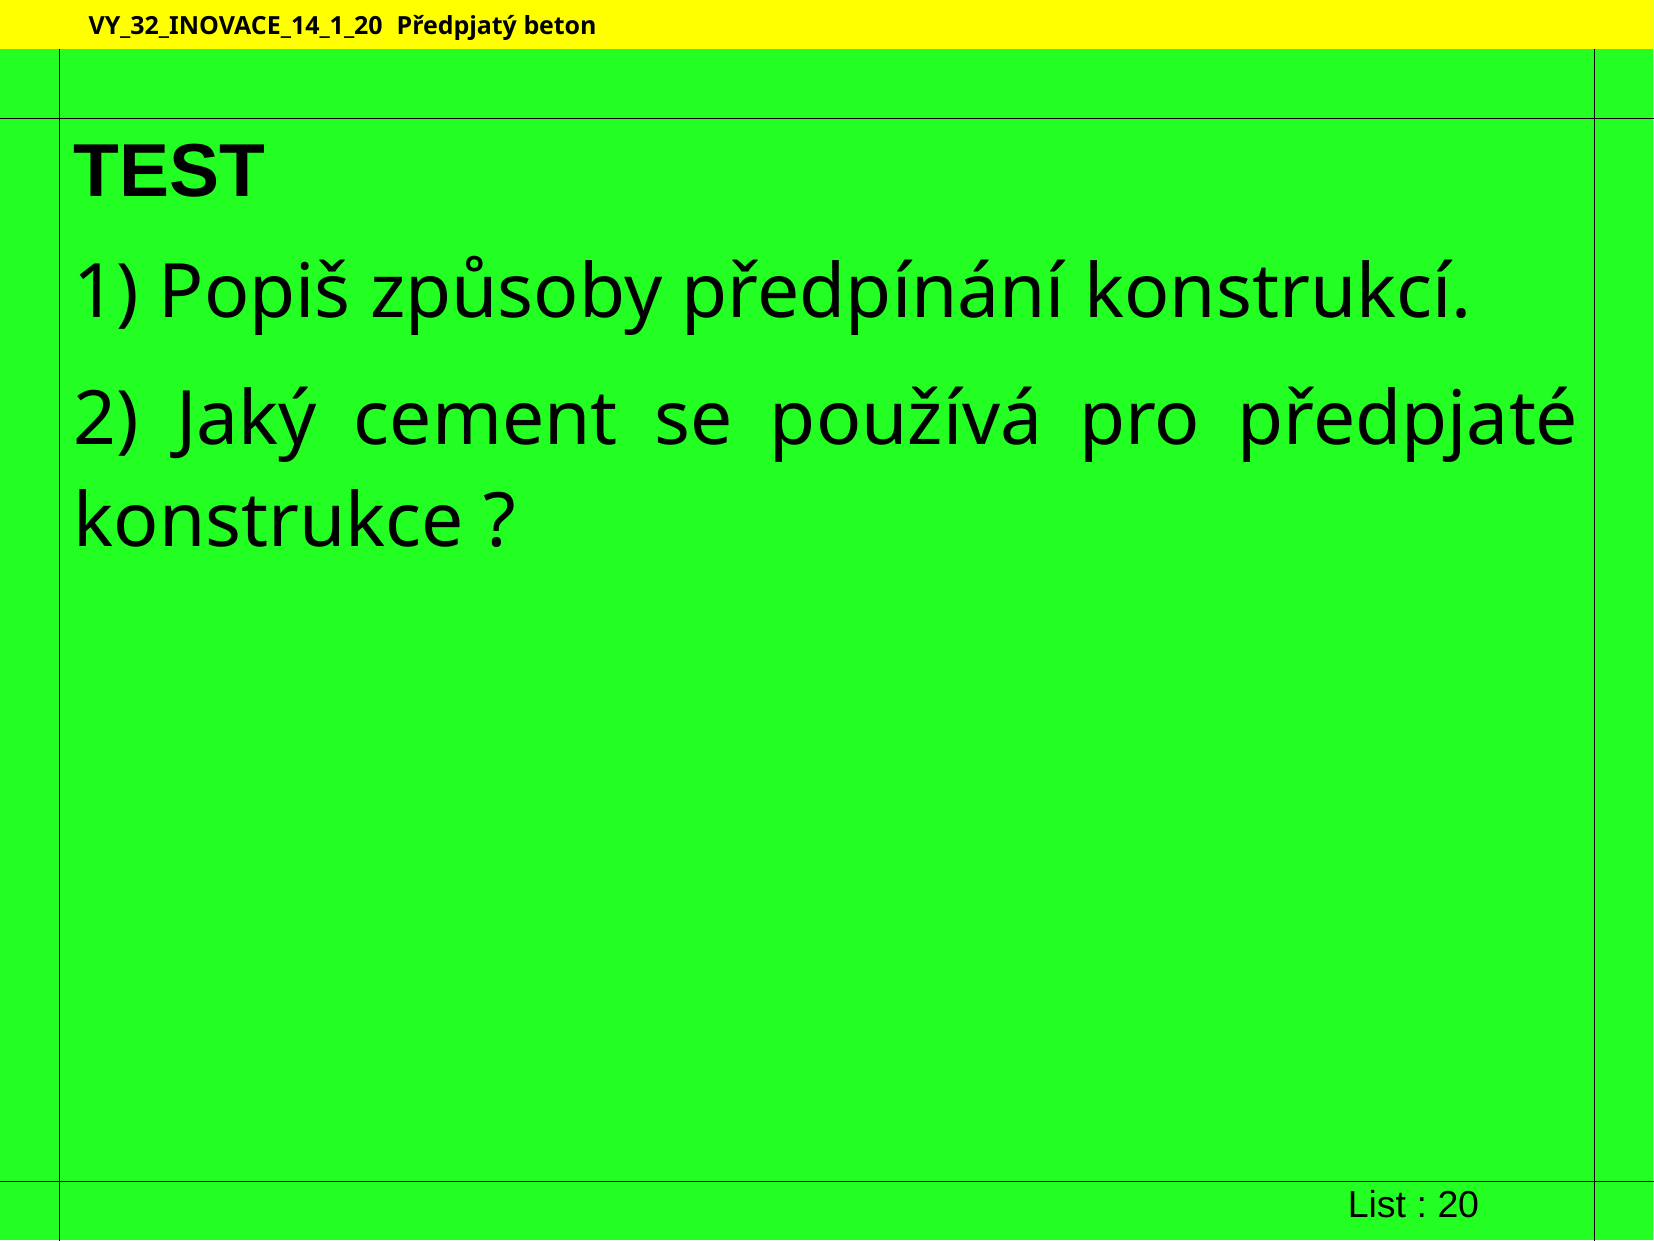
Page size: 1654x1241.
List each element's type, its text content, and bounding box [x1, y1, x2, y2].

text_box TEST 1) Popiš způsoby předpínání konstrukcí. 2) Jaký cement se používá pro předpjaté konstrukce ? [59, 120, 1595, 1184]
text_box List : <číslo> [1357, 1176, 1599, 1241]
text_box VY_32_INOVACE_14_1_20 Předpjatý beton [0, 0, 1654, 47]
